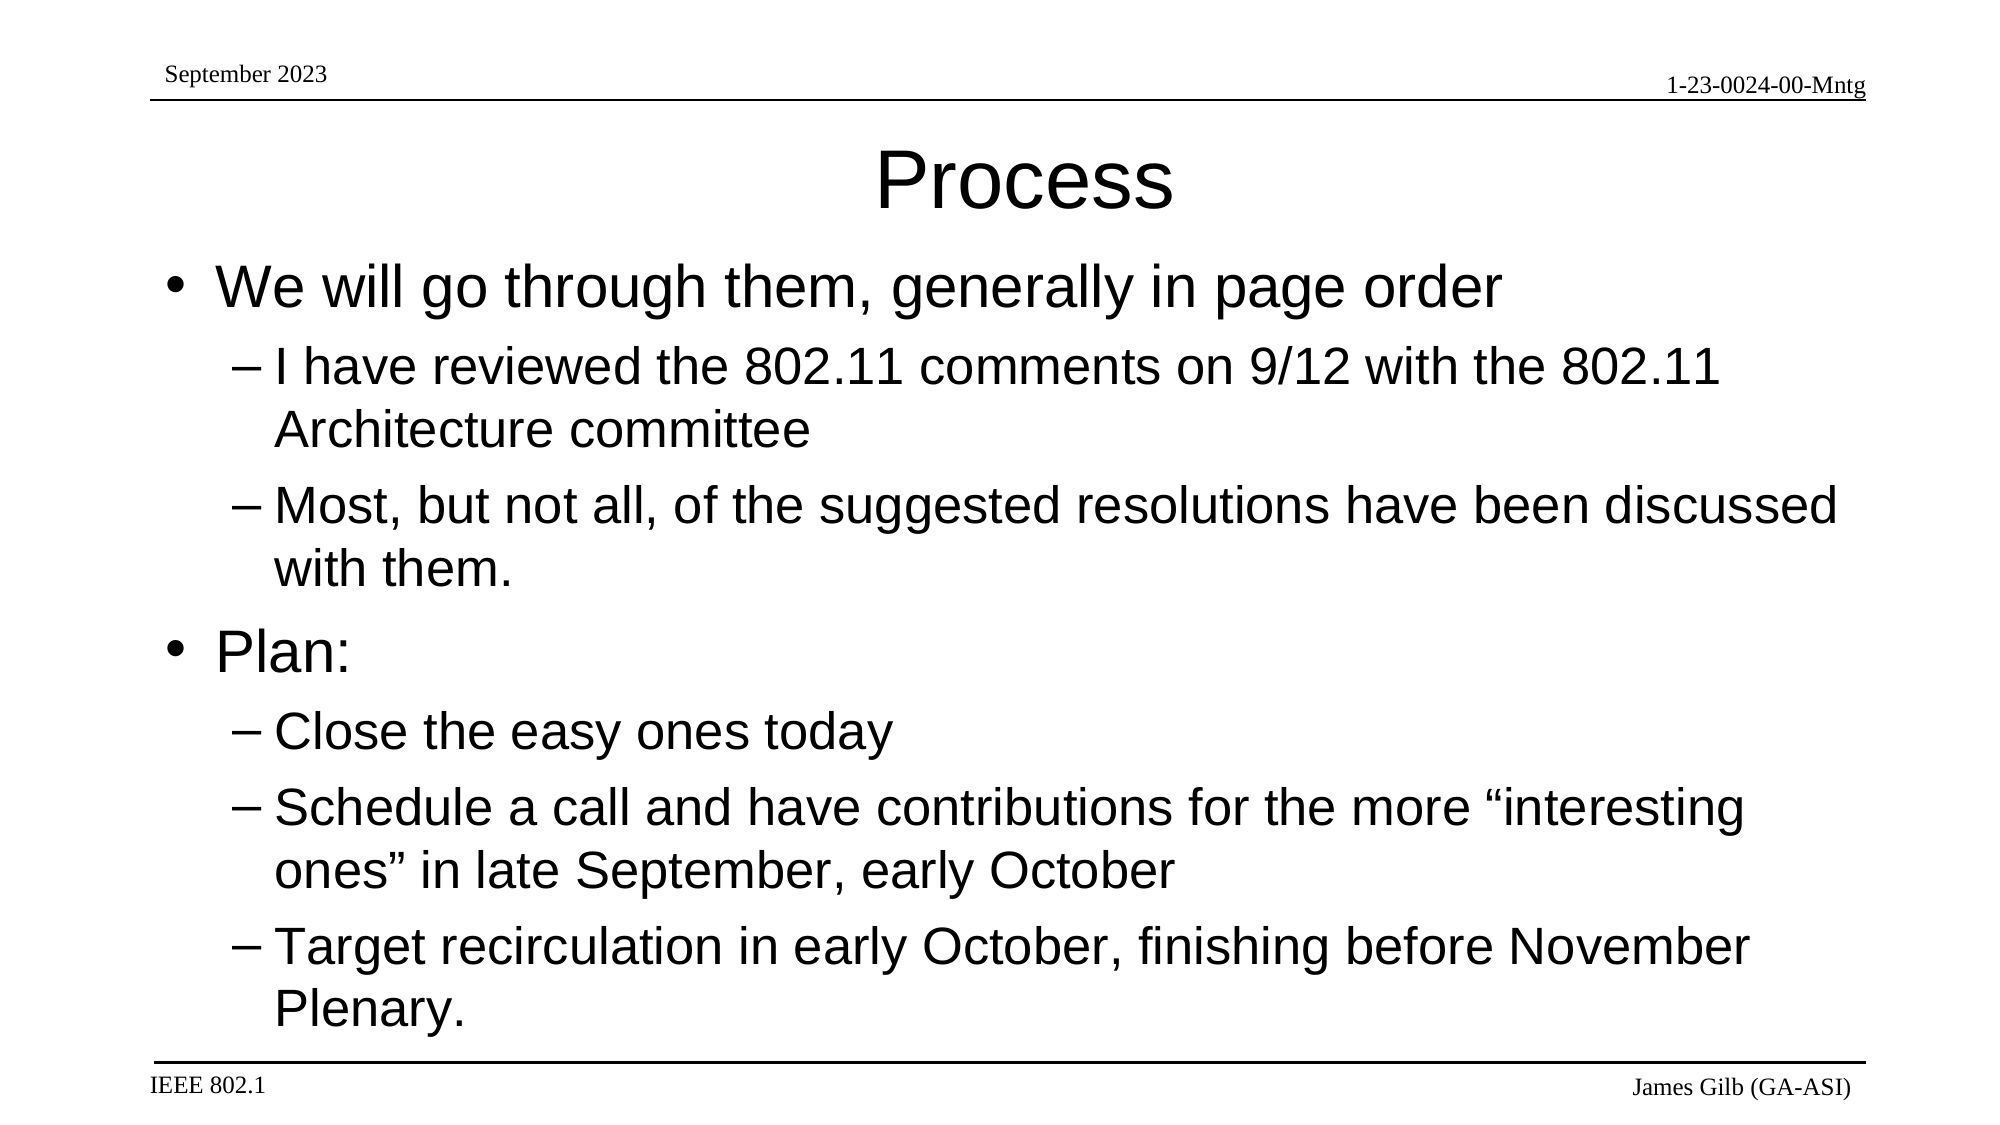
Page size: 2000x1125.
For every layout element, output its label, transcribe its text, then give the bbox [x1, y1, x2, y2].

list We will go through them, generally in page order I have reviewed the 802.11 comments on 9/12 with the 802.11 Architecture committee Most, but not all, of the suggested resolutions have been discussed with them. Plan: Close the easy ones today Schedule a call and have contributions for the more “interesting ones” in late September, early October Target recirculation in early October, finishing before November Plenary. [149, 239, 1900, 1051]
title Process [149, 112, 1900, 238]
